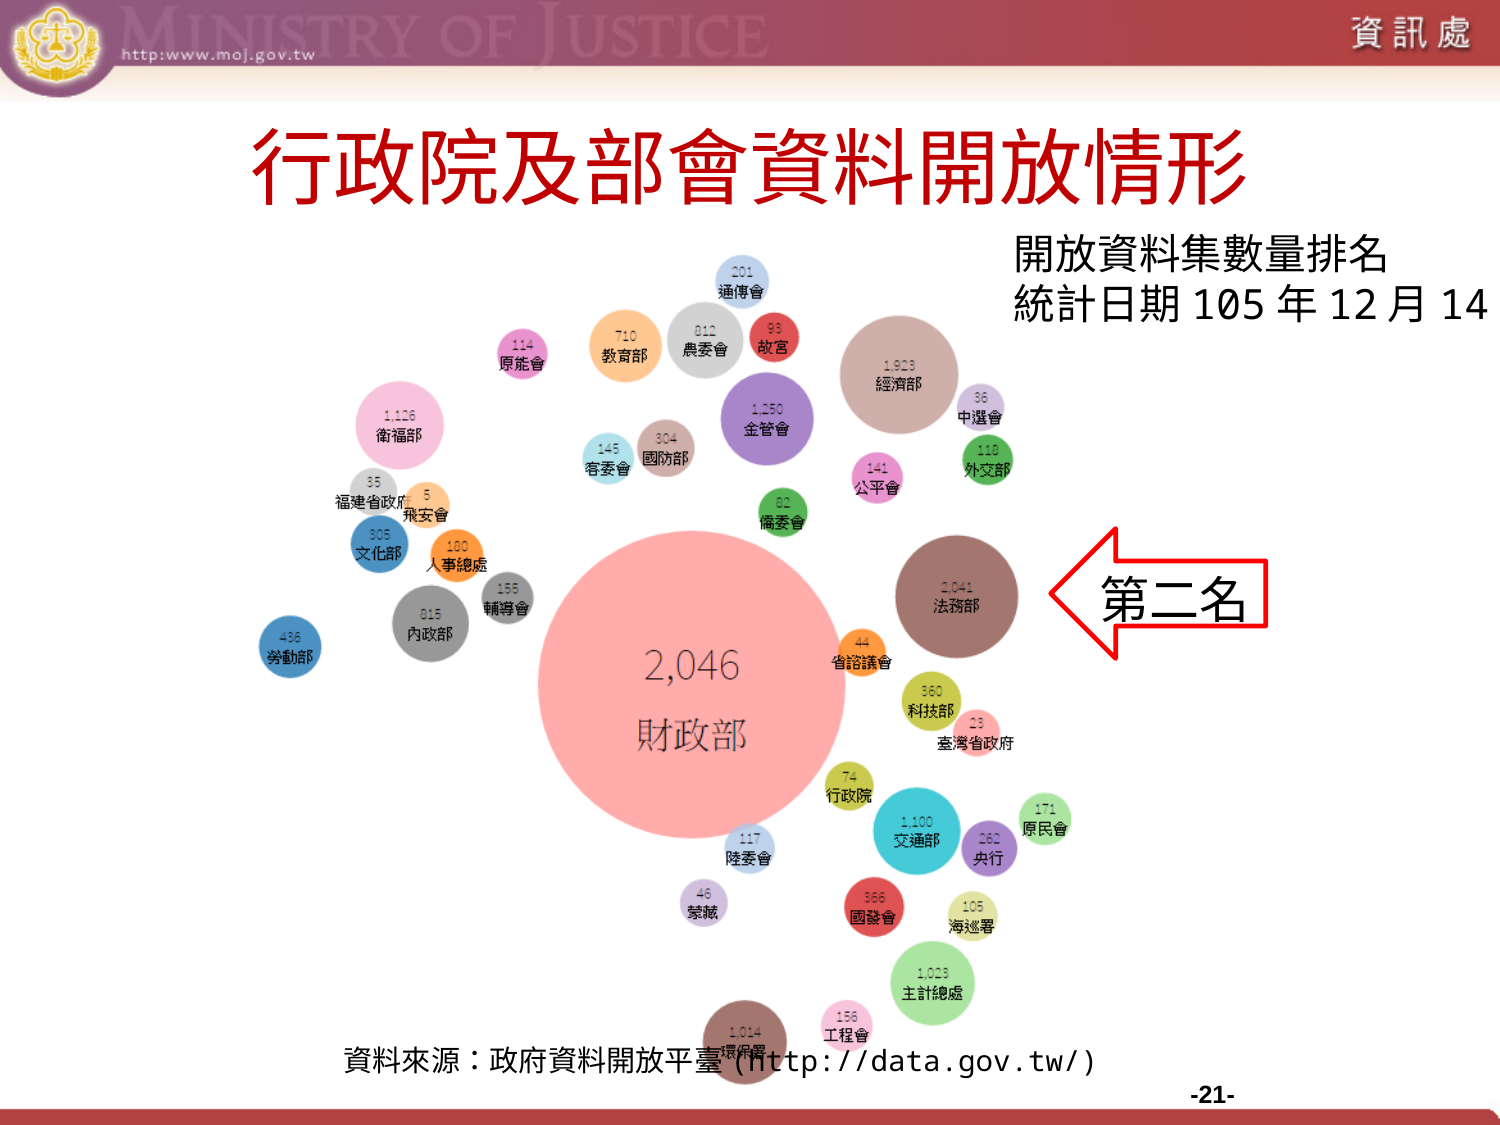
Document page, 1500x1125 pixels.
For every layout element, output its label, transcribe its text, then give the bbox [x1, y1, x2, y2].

picture [242, 254, 1079, 1086]
text_box -21- [1175, 1070, 1488, 1109]
text_box 第二名 [1050, 528, 1266, 659]
text_box 開放資料集數量排名 統計日期105年12月14日 [999, 219, 1472, 337]
text_box 資料來源：政府資料開放平臺(http://data.gov.tw/) [328, 1035, 1051, 1086]
title 行政院及部會資料開放情形 [112, 90, 1388, 240]
